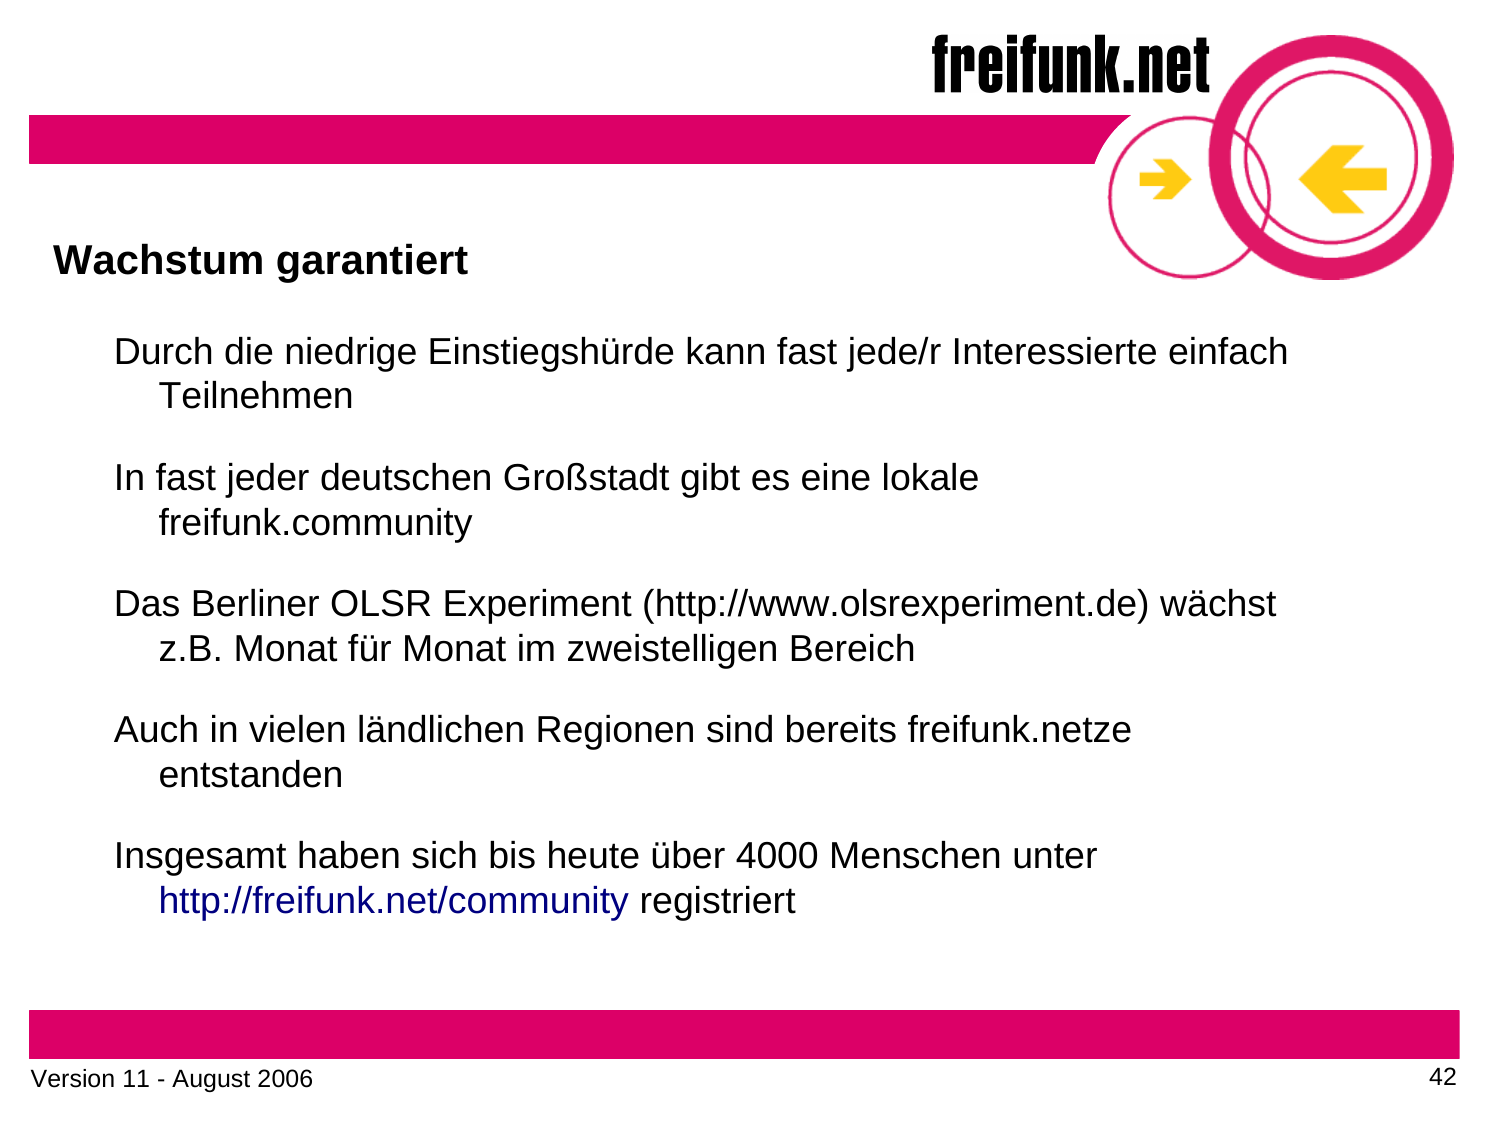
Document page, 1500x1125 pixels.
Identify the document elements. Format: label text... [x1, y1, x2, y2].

text_box Wachstum garantiert [53, 233, 1046, 313]
picture [932, 34, 1454, 280]
text_box Durch die niedrige Einstiegshürde kann fast jede/r Interessierte einfach Teilnehmen In fast jeder deutschen Großstadt gibt es eine lokale freifunk.community Das Berliner OLSR Experiment (http://www.olsrexperiment.de) wächst z.B. Monat für Monat im zweistelligen Bereich Auch in vielen ländlichen Regionen sind bereits freifunk.netze entstanden Insgesamt haben sich bis heute über 4000 Menschen unter http://freifunk.net/community registriert [84, 248, 1313, 983]
